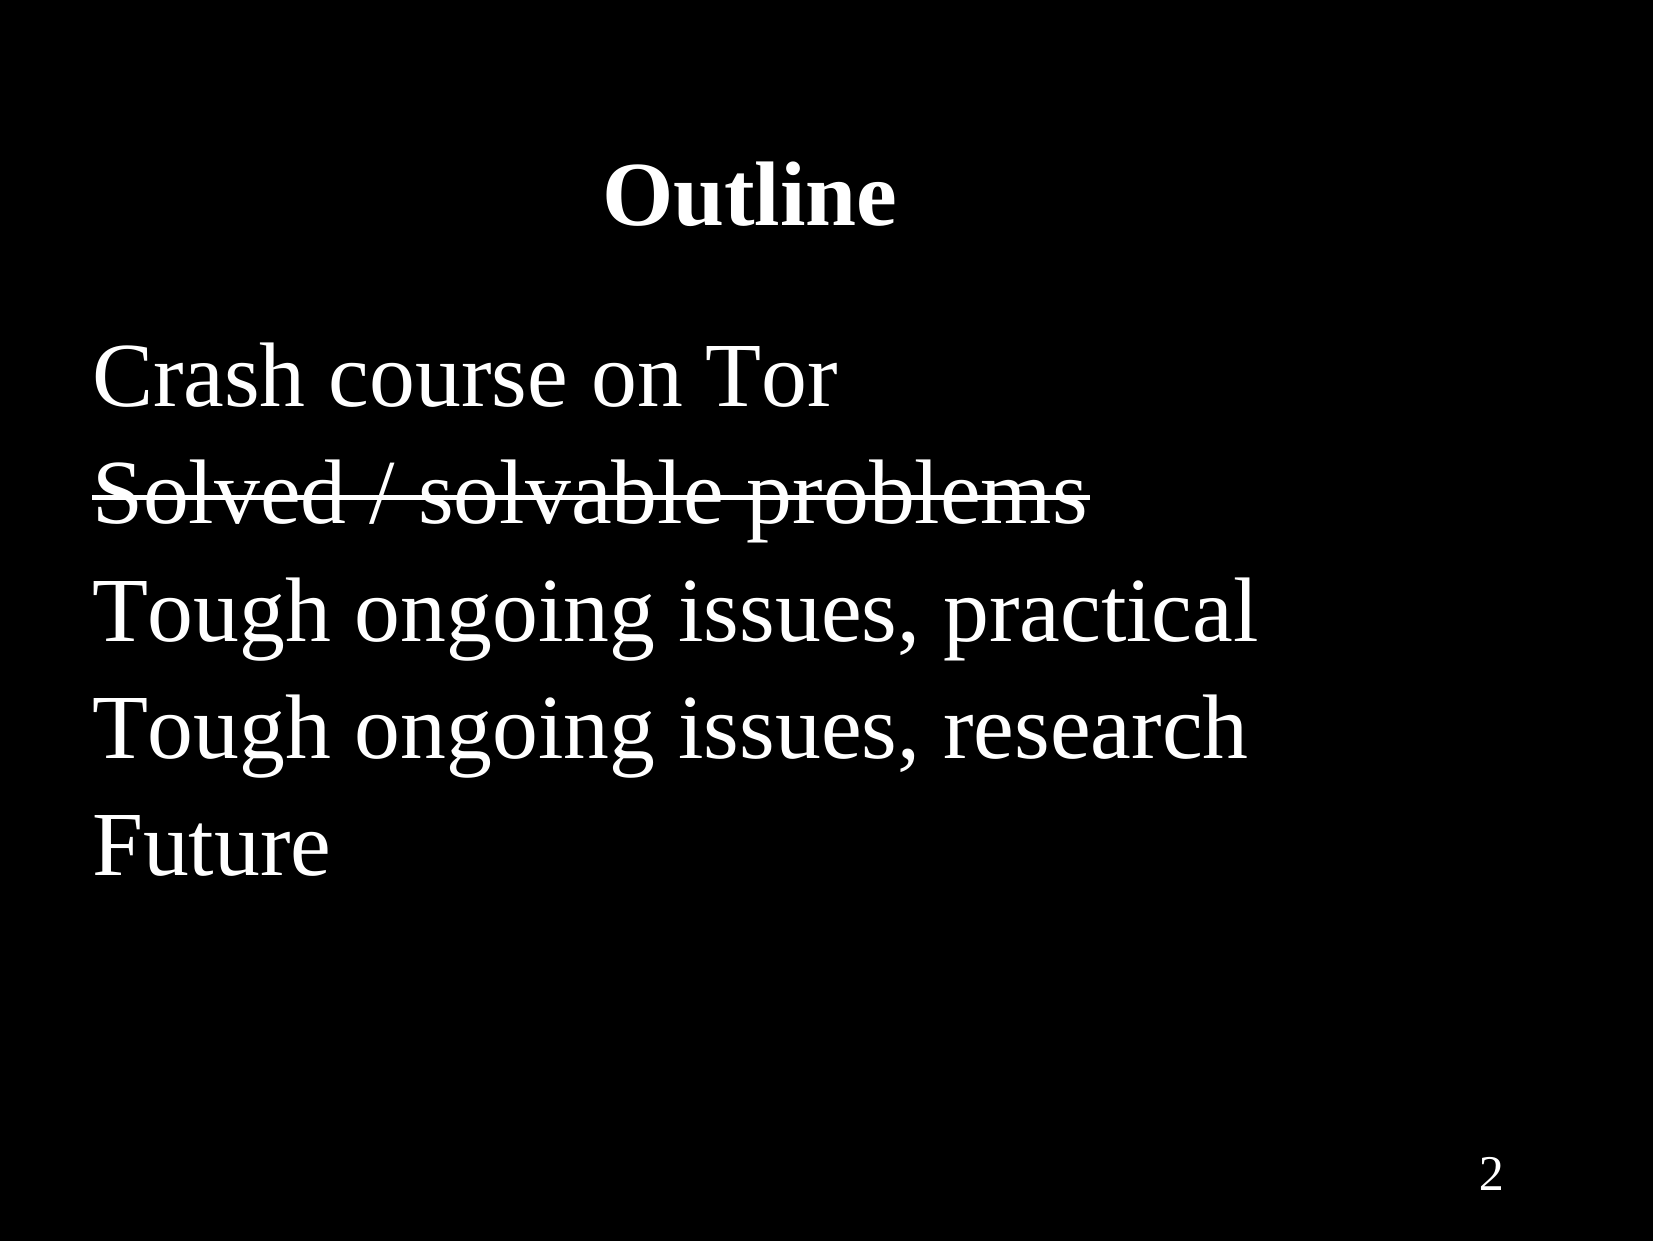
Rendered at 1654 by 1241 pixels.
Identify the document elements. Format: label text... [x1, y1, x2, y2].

list Crash course on Tor Solved / solvable problems Tough ongoing issues, practical Tough ongoing issues, research Future [74, 325, 1539, 1123]
title Outline [112, 100, 1388, 288]
